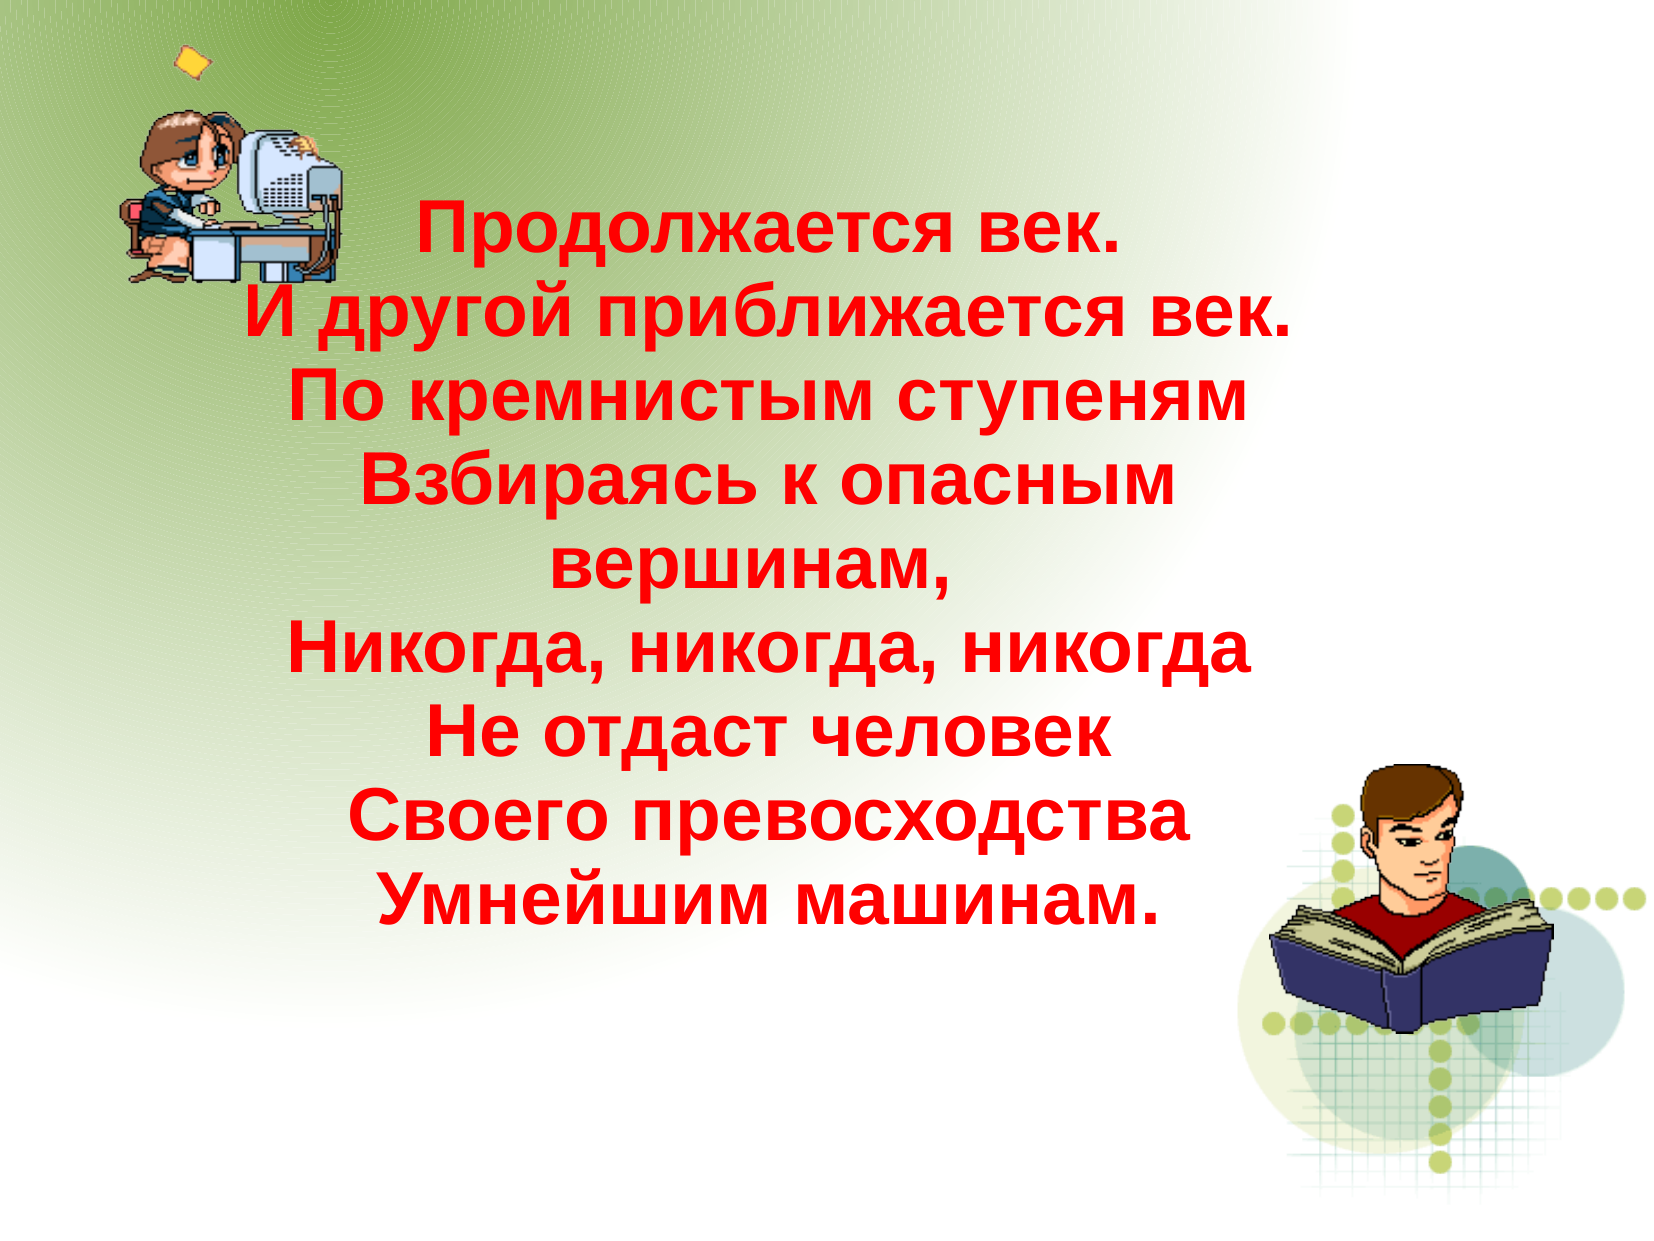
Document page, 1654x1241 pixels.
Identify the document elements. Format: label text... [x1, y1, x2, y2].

picture [1224, 764, 1654, 1211]
text_box Продолжается век. И другой приближается век. По кремнистым ступеням Взбираясь к опасным вершинам, Никогда, никогда, никогда Не отдаст человек Своего превосходства Умнейшим машинам. [113, 218, 1388, 906]
picture [88, 29, 355, 296]
